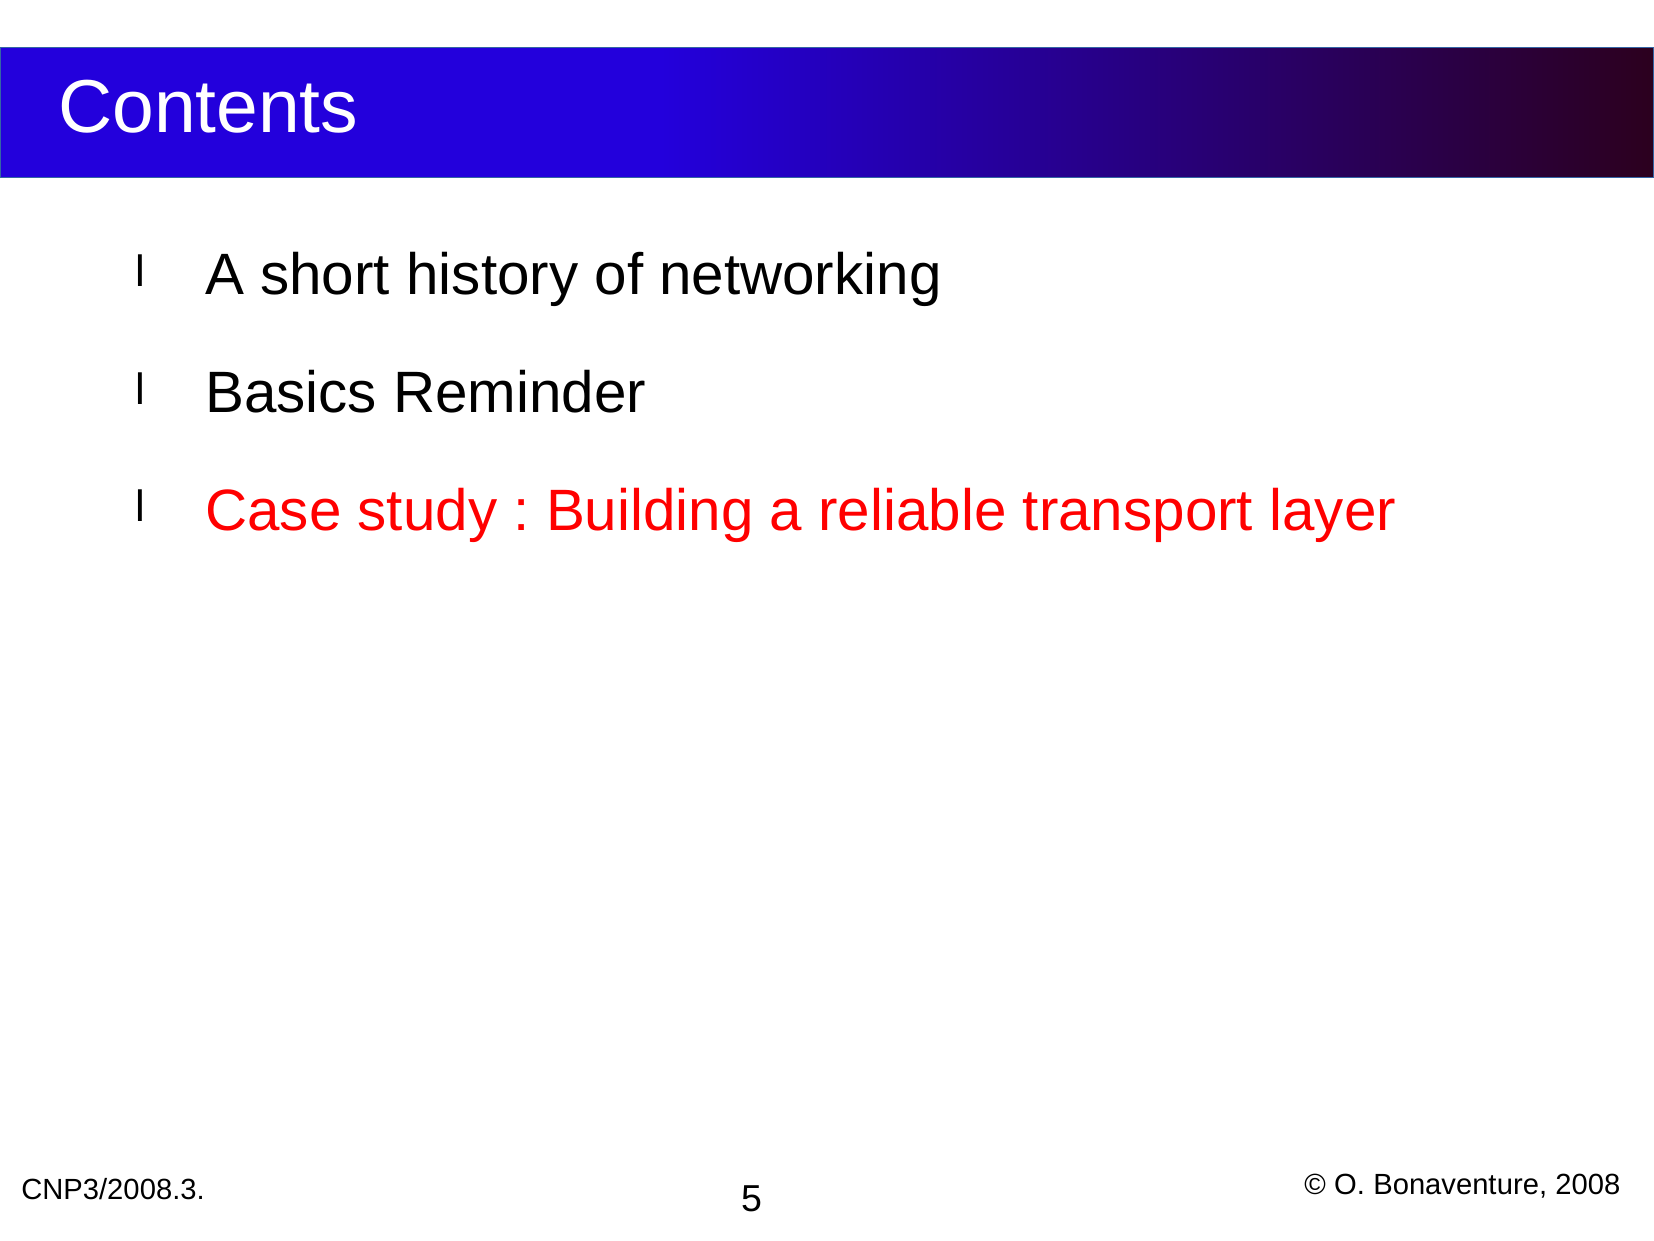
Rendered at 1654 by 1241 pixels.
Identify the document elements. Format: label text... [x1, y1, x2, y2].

text_box CNP3/2008.3. [21, 1176, 123, 1212]
text_box © O. Bonaventure, 2008 [1536, 1170, 1622, 1201]
text_box A short history of networking Basics Reminder Case study : Building a reliable transport layer [123, 247, 1536, 1241]
title Contents [10, 0, 1408, 219]
